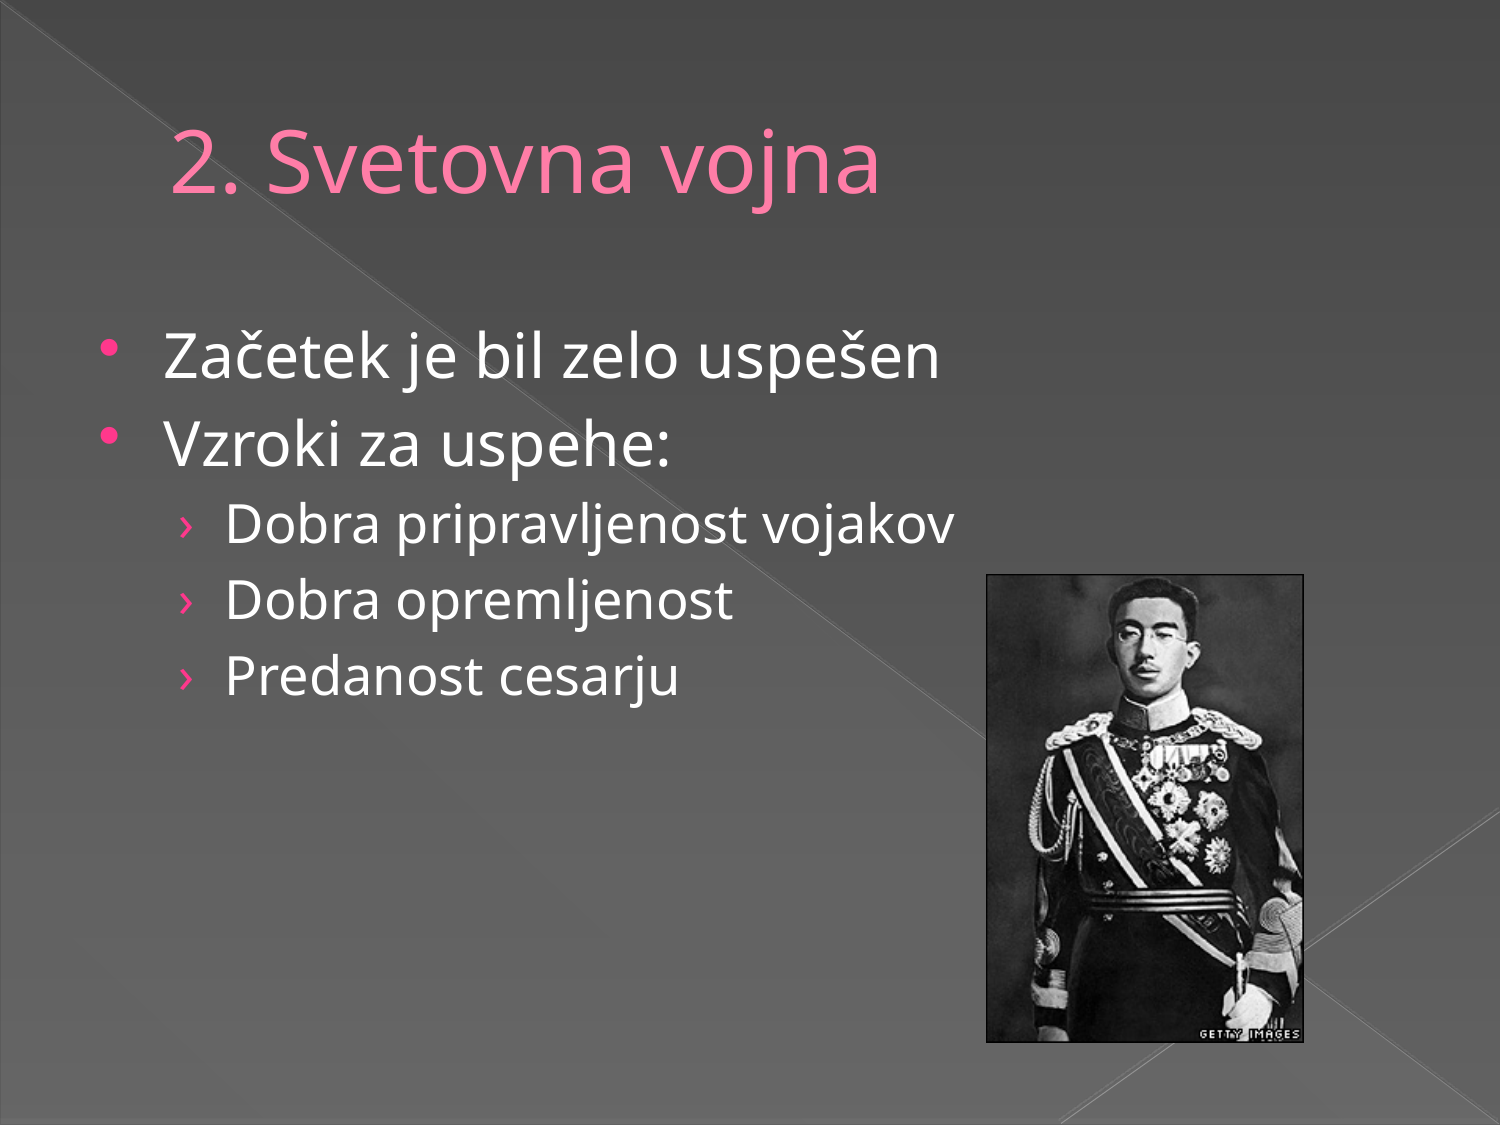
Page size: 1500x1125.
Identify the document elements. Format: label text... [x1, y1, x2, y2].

title 2. Svetovna vojna [75, 43, 1425, 274]
list Začetek je bil zelo uspešen Vzroki za uspehe: Dobra pripravljenost vojakov Dobra opremljenost Predanost cesarju [75, 308, 1425, 1059]
picture [986, 574, 1304, 1043]
